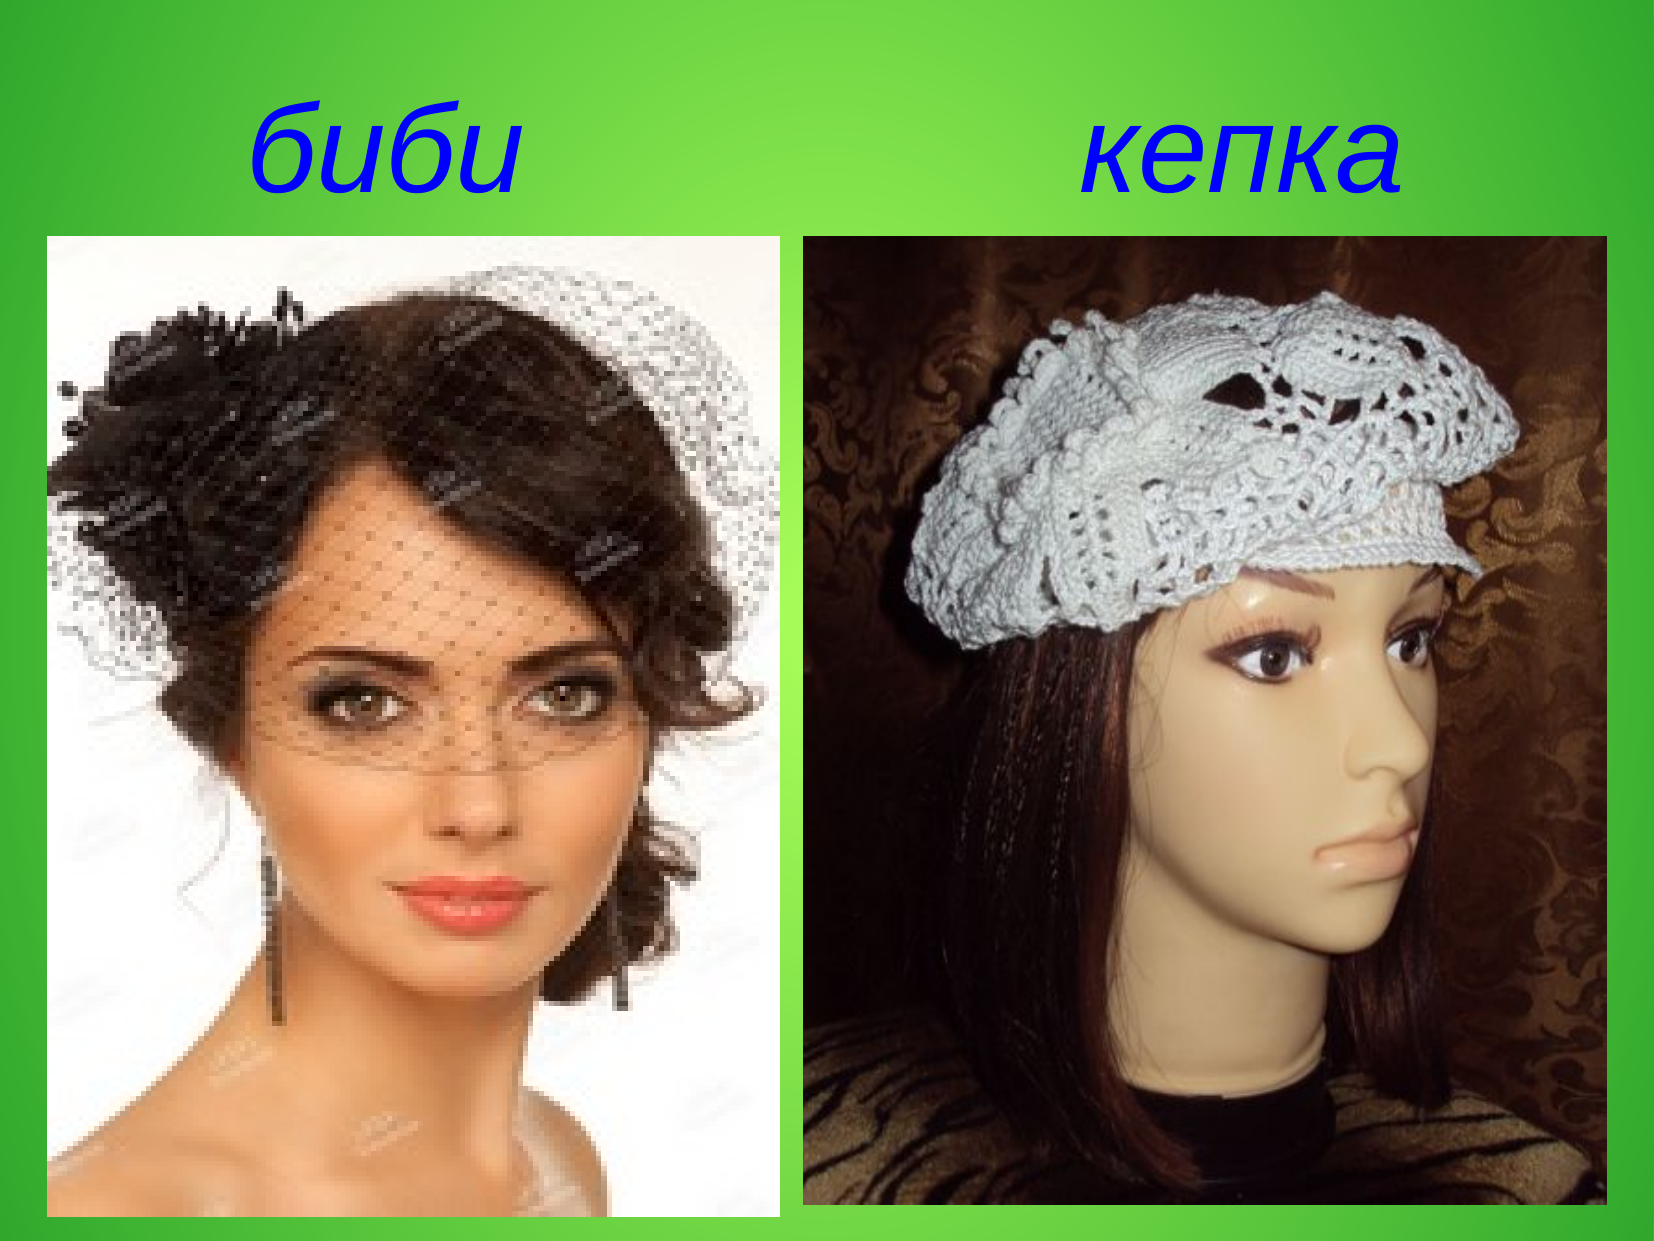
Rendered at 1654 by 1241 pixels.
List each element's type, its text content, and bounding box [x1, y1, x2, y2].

picture [803, 236, 1607, 1205]
title биби кепка [82, 47, 1571, 252]
picture [47, 236, 780, 1217]
